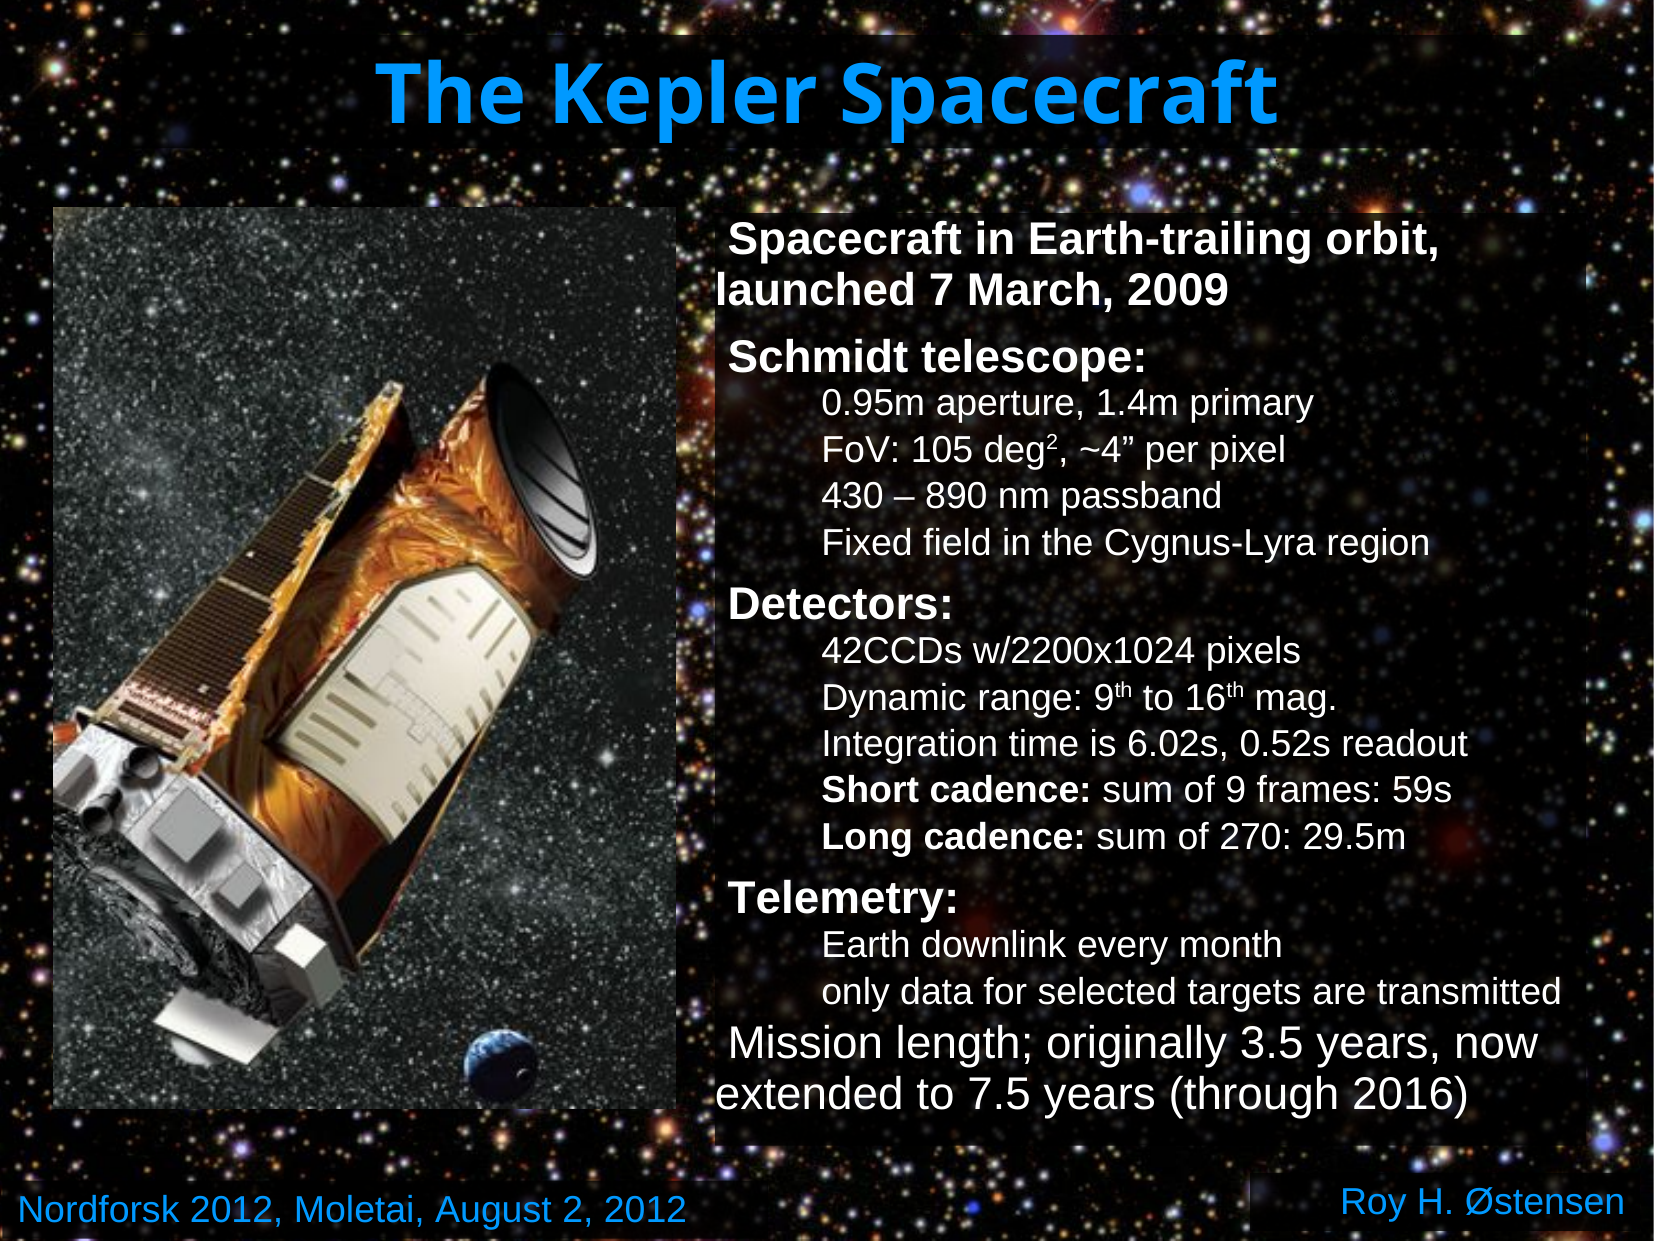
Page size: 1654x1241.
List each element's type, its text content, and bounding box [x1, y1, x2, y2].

picture [0, 0, 1654, 1241]
title The Kepler Spacecraft [121, 39, 1534, 144]
list Spacecraft in Earth-trailing orbit, launched 7 March, 2009 Schmidt telescope: 0.95m aperture, 1.4m primary FoV: 105 deg2, ~4” per pixel 430 – 890 nm passband Fixed field in the Cygnus-Lyra region Detectors: 42CCDs w/2200x1024 pixels Dynamic range: 9th to 16th mag. Integration time is 6.02s, 0.52s readout Short cadence: sum of 9 frames: 59s Long cadence: sum of 270: 29.5m Telemetry: Earth downlink every month only data for selected targets are transmitted Mission length; originally 3.5 years, now extended to 7.5 years (through 2016) [714, 213, 1587, 1146]
